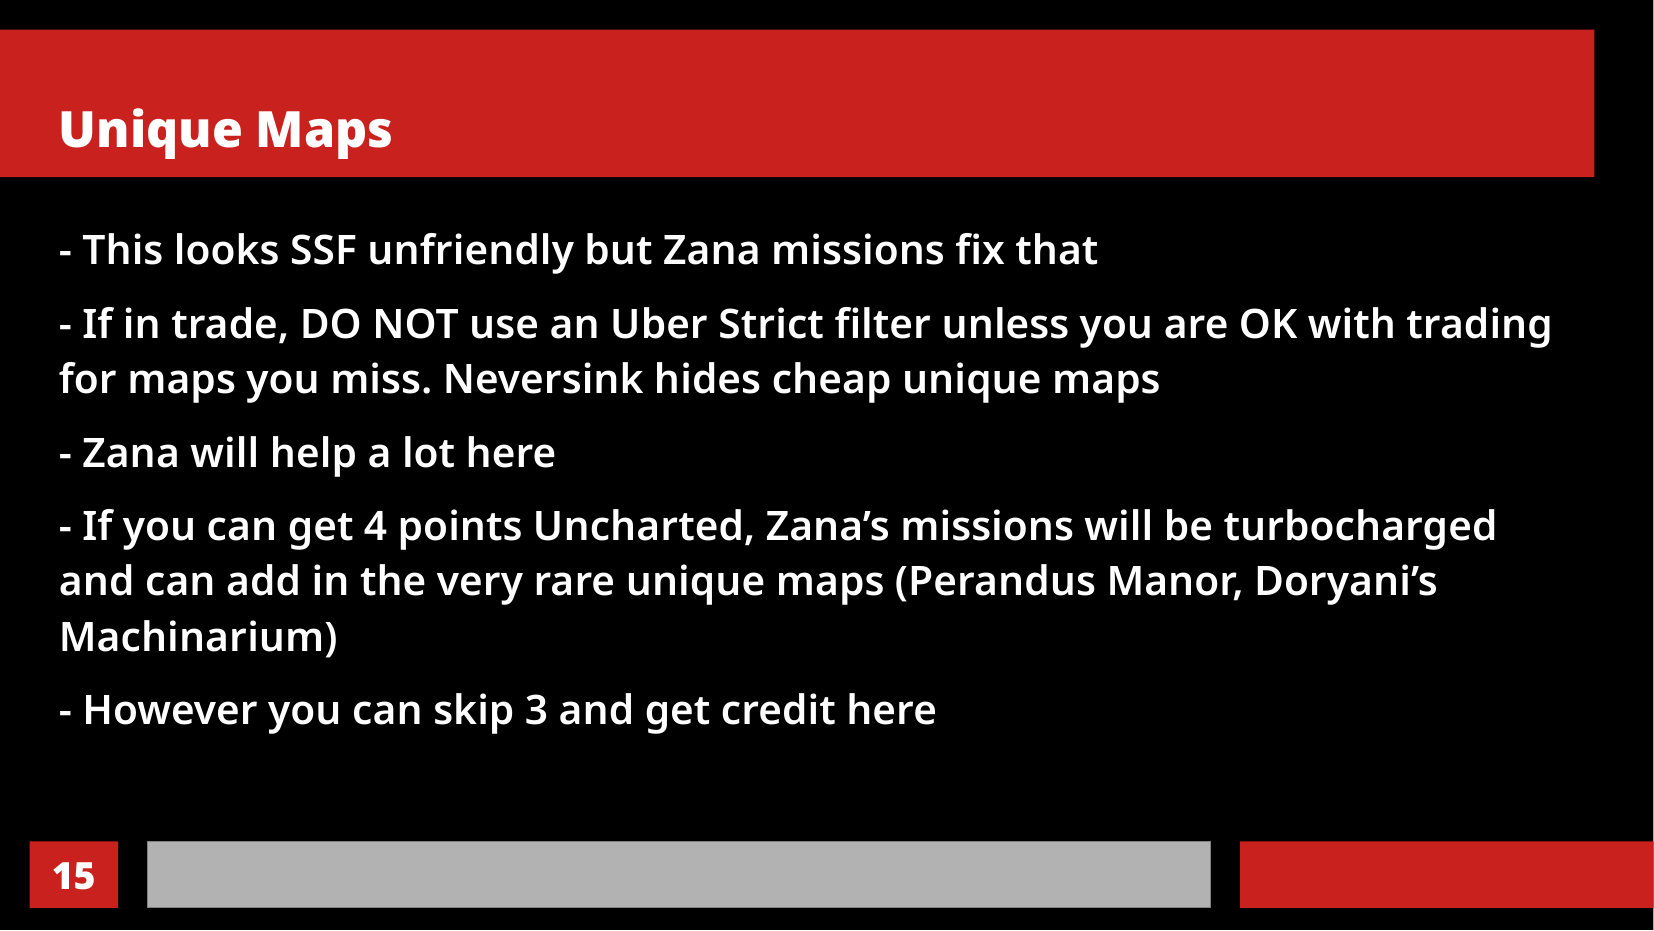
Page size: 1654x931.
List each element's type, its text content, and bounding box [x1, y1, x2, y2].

title Unique Maps [59, 44, 1595, 163]
list - This looks SSF unfriendly but Zana missions fix that - If in trade, DO NOT use an Uber Strict filter unless you are OK with trading for maps you miss. Neversink hides cheap unique maps - Zana will help a lot here - If you can get 4 points Uncharted, Zana’s missions will be turbocharged and can add in the very rare unique maps (Perandus Manor, Doryani’s Machinarium) - However you can skip 3 and get credit here [59, 221, 1565, 798]
